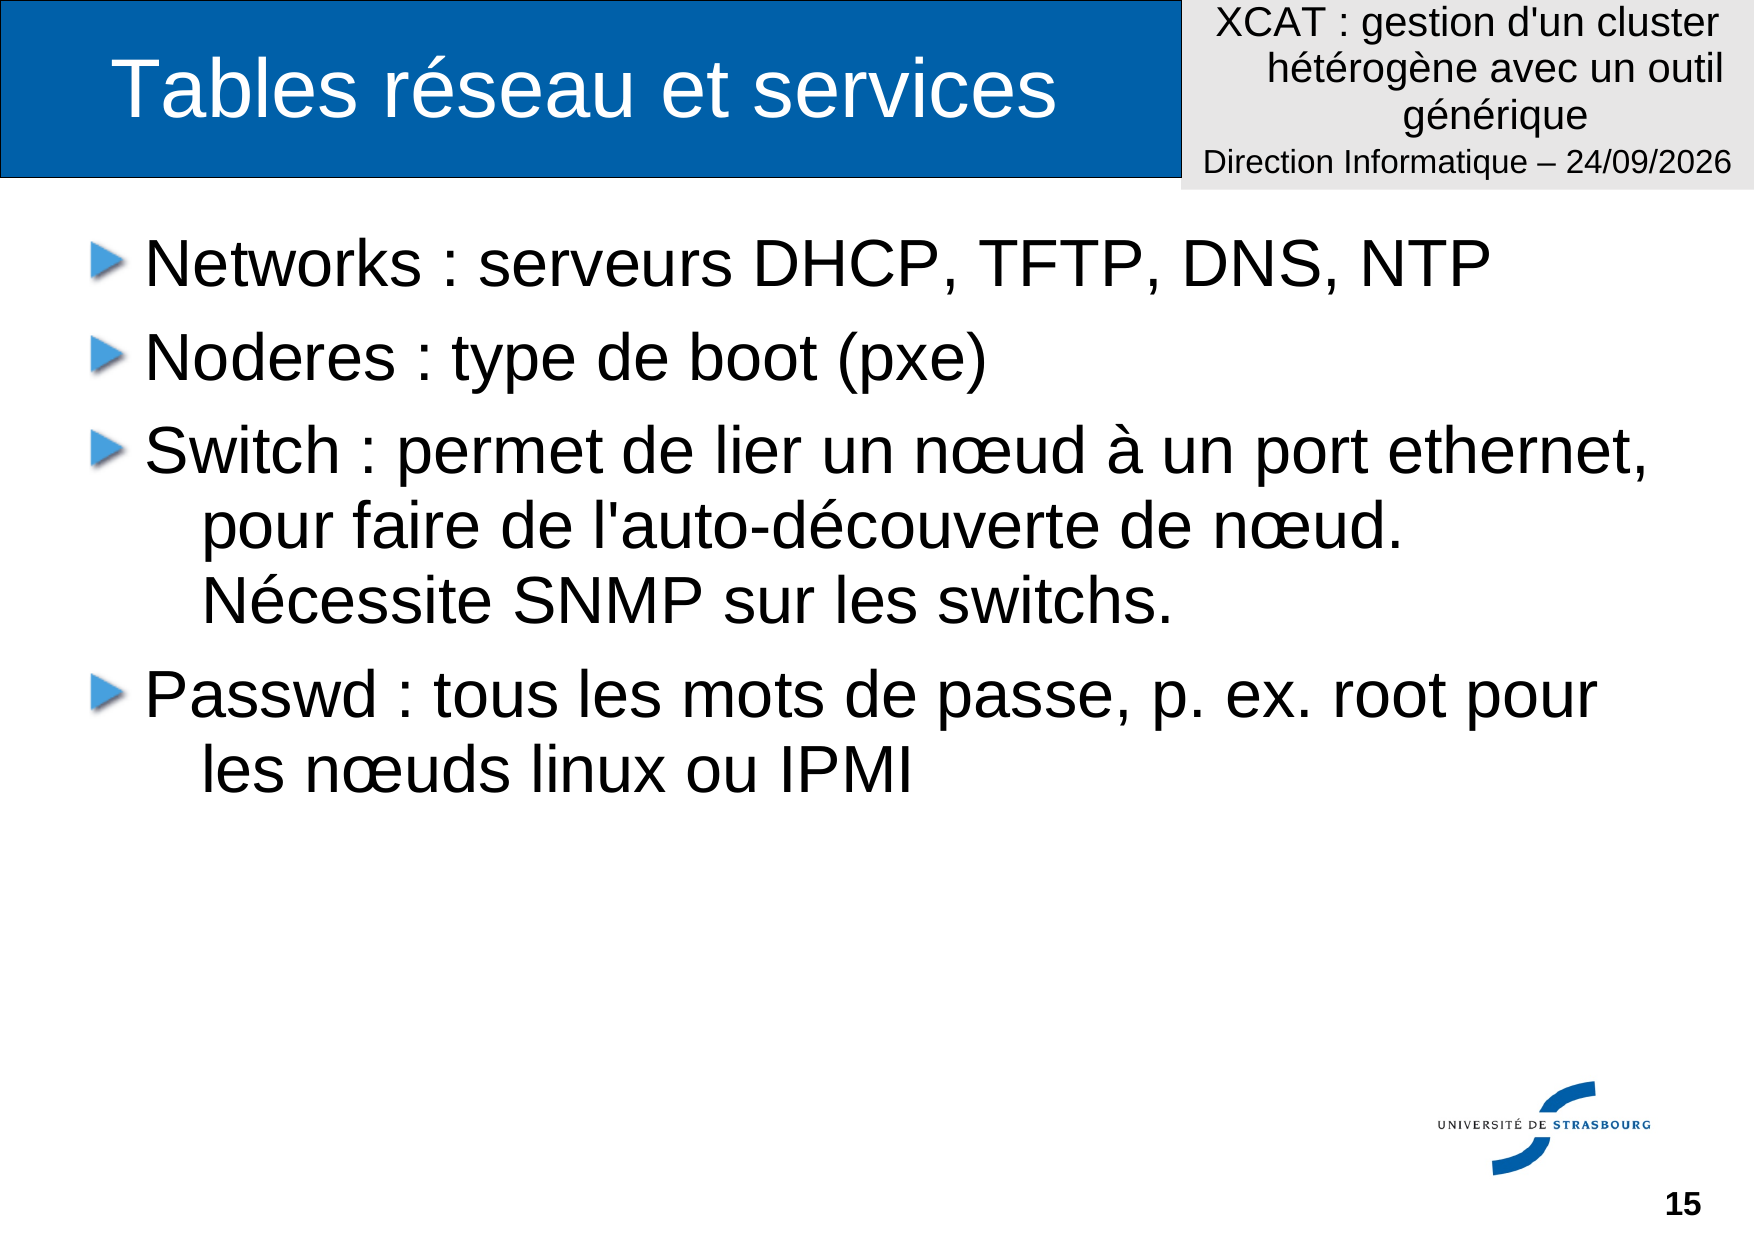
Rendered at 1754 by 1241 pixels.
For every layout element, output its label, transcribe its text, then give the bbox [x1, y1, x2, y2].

title Tables réseau et services [0, 0, 1169, 178]
picture [1381, 1033, 1707, 1223]
list Networks : serveurs DHCP, TFTP, DNS, NTP Noderes : type de boot (pxe) Switch : permet de lier un nœud à un port ethernet, pour faire de l'auto-découverte de nœud. Nécessite SNMP sur les switchs. Passwd : tous les mots de passe, p. ex. root pour les nœuds linux ou IPMI [88, 225, 1667, 1045]
